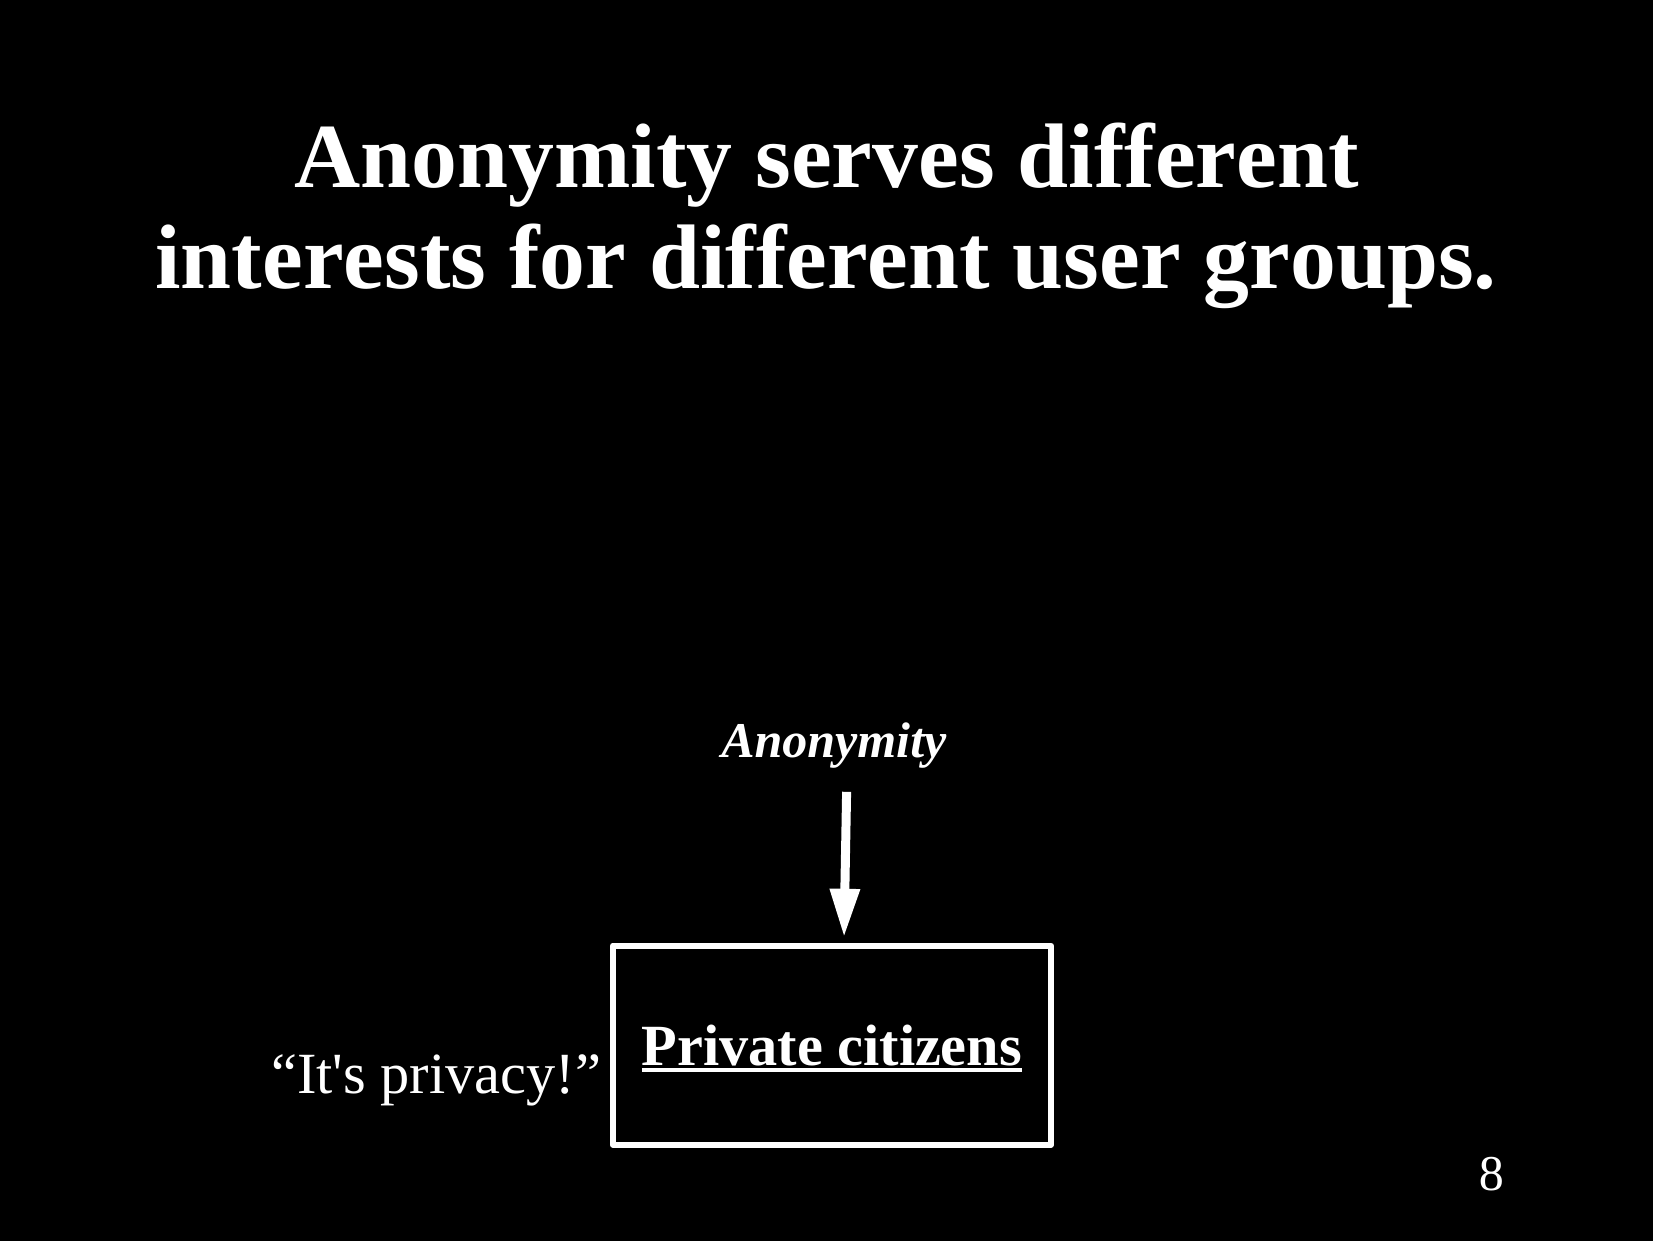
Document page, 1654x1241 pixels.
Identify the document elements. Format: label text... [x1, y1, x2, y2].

text_box “It's privacy!” [271, 1041, 602, 1112]
text_box Private citizens [612, 945, 1052, 1145]
text_box Anonymity [632, 668, 1036, 813]
title Anonymity serves different interests for different user groups. [121, 86, 1534, 327]
